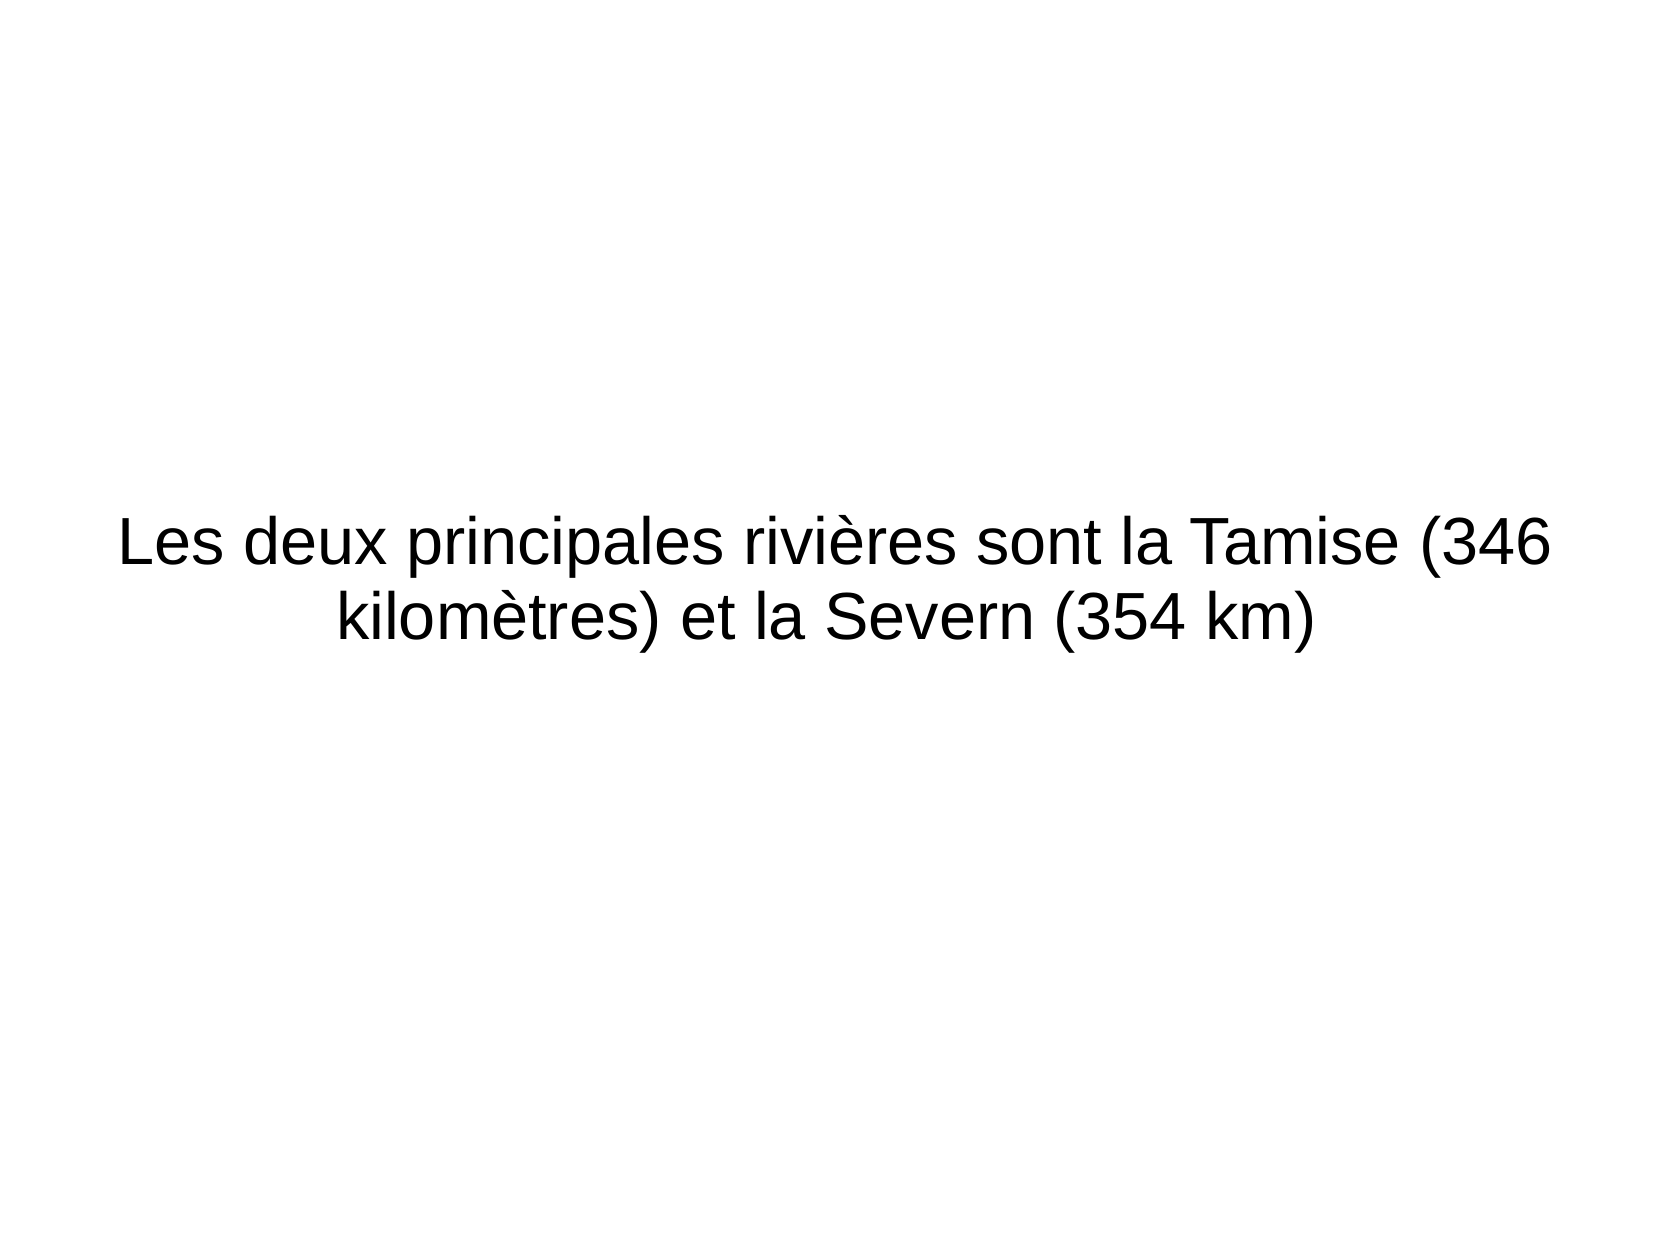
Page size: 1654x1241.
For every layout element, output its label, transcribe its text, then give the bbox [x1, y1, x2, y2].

subtitle Les deux principales rivières sont la Tamise (346 kilomètres) et la Severn (354 km) [82, 49, 1571, 1109]
